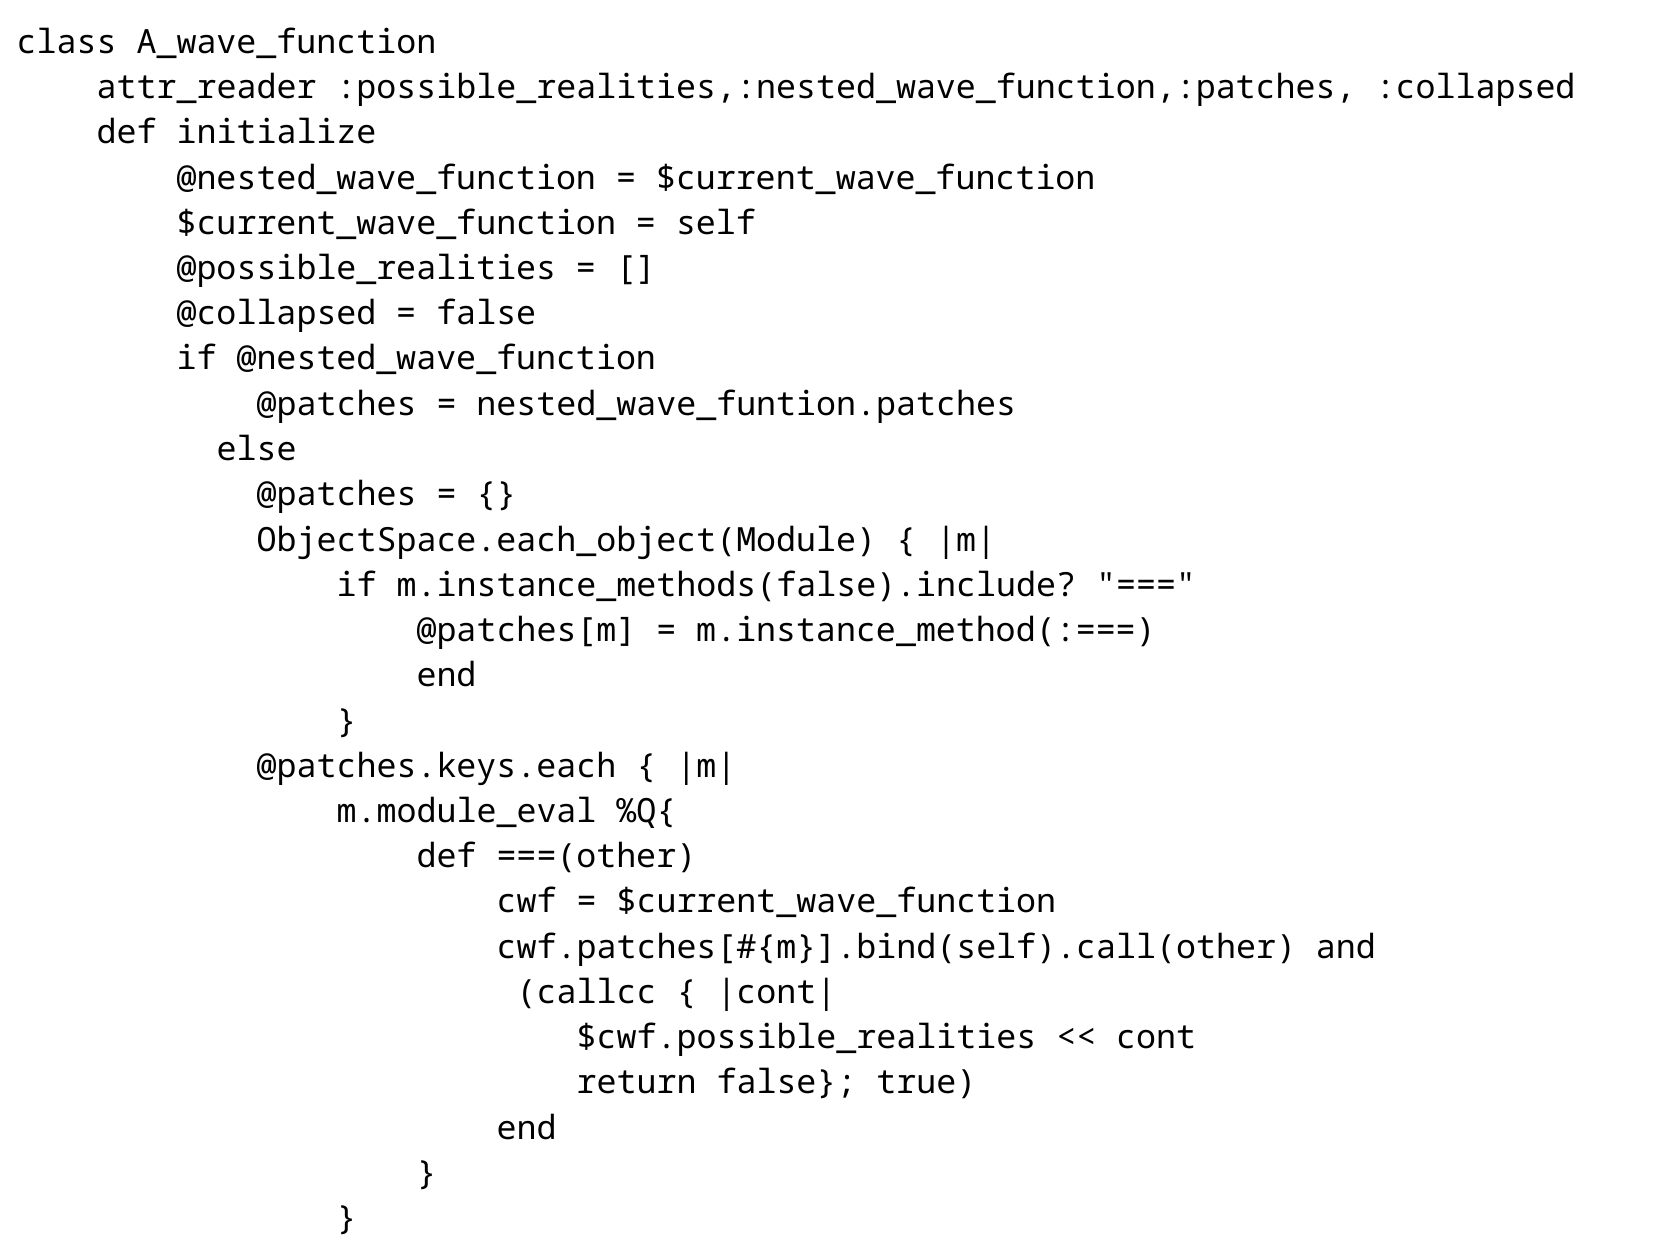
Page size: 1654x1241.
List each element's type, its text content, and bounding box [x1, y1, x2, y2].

text_box class A_wave_function attr_reader :possible_realities,:nested_wave_function,:patches, :collapsed def initialize @nested_wave_function = $current_wave_function $current_wave_function = self @possible_realities = [] @collapsed = false if @nested_wave_function @patches = nested_wave_funtion.patches else @patches = {} ObjectSpace.each_object(Module) { |m| if m.instance_methods(false).include? "===" @patches[m] = m.instance_method(:===) end } @patches.keys.each { |m| m.module_eval %Q{ def ===(other) cwf = $current_wave_function cwf.patches[#{m}].bind(self).call(other) and (callcc { |cont| $cwf.possible_realities << cont return false}; true) end } } end end : : [1, 10, 1651, 1241]
